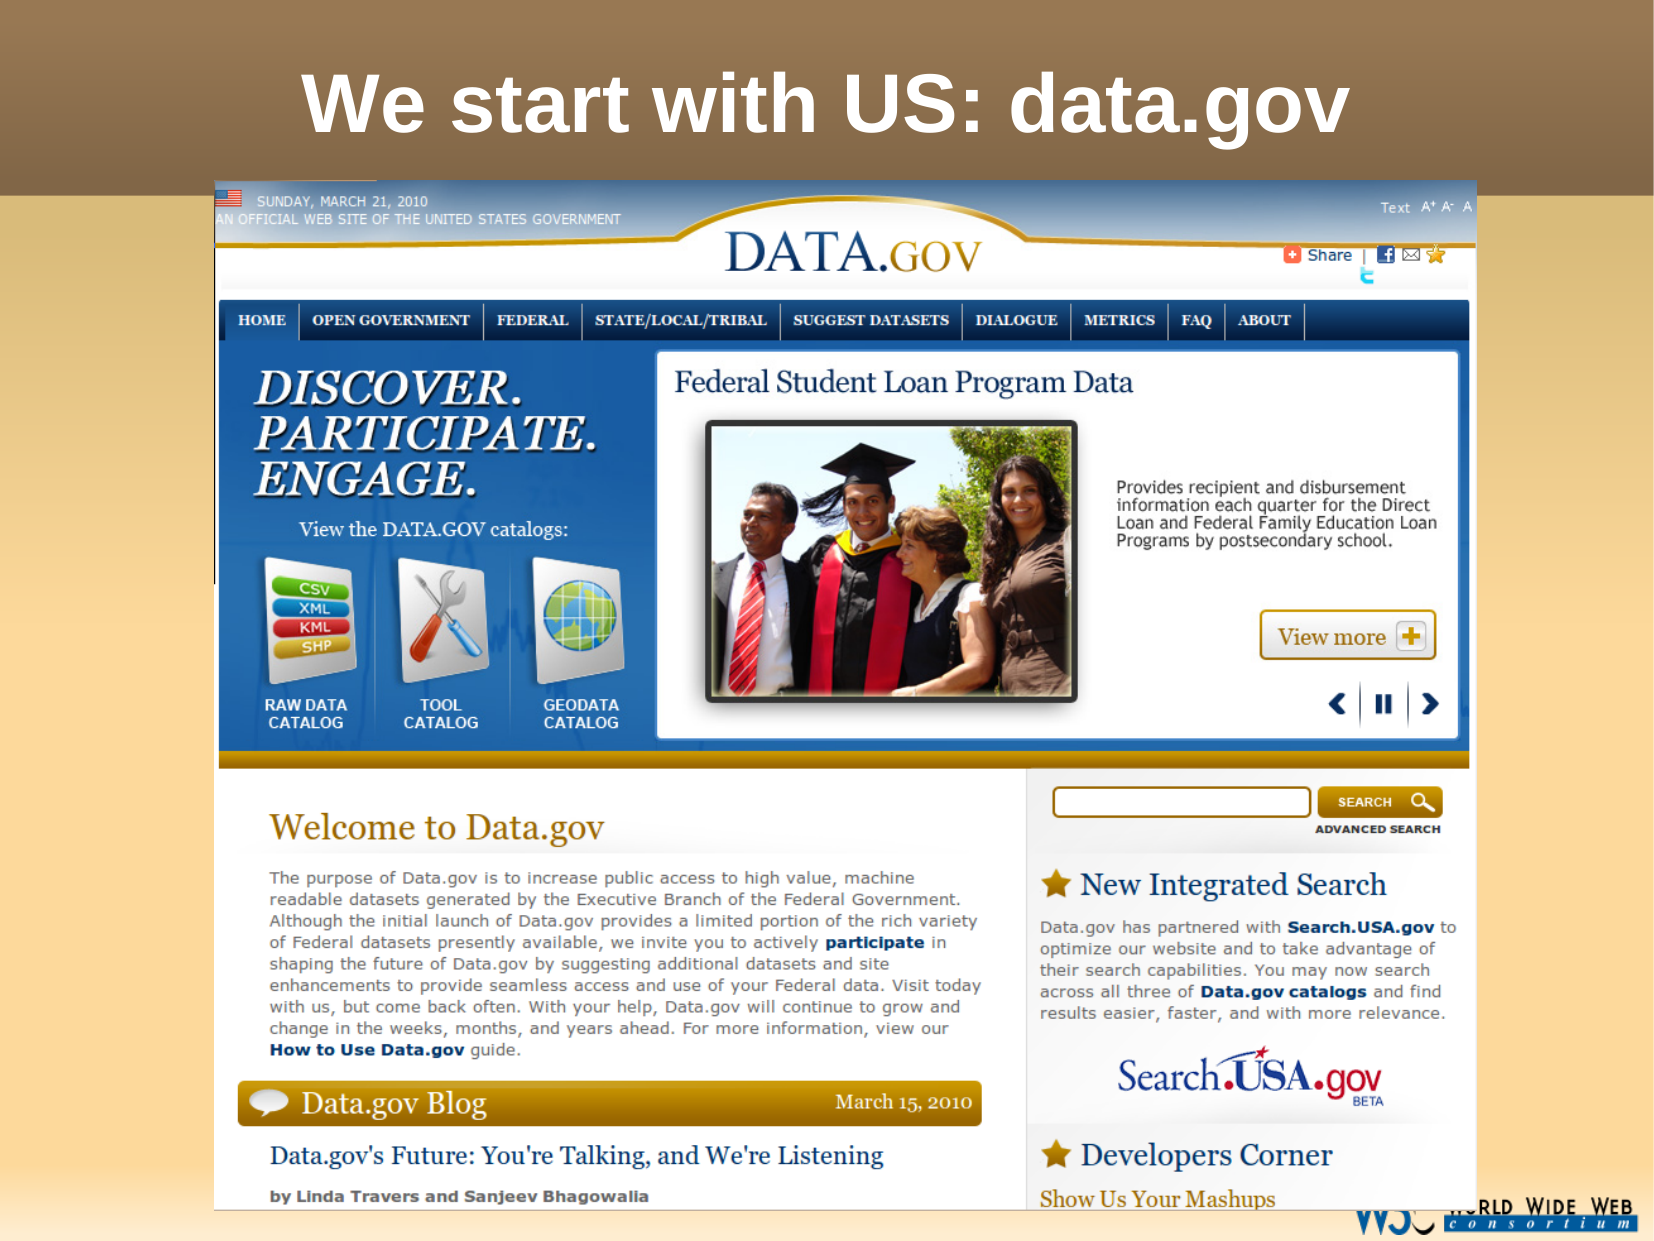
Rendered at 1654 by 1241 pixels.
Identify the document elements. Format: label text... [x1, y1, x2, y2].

title We start with US: data.gov [0, 0, 1654, 208]
picture [0, 180, 1654, 1241]
